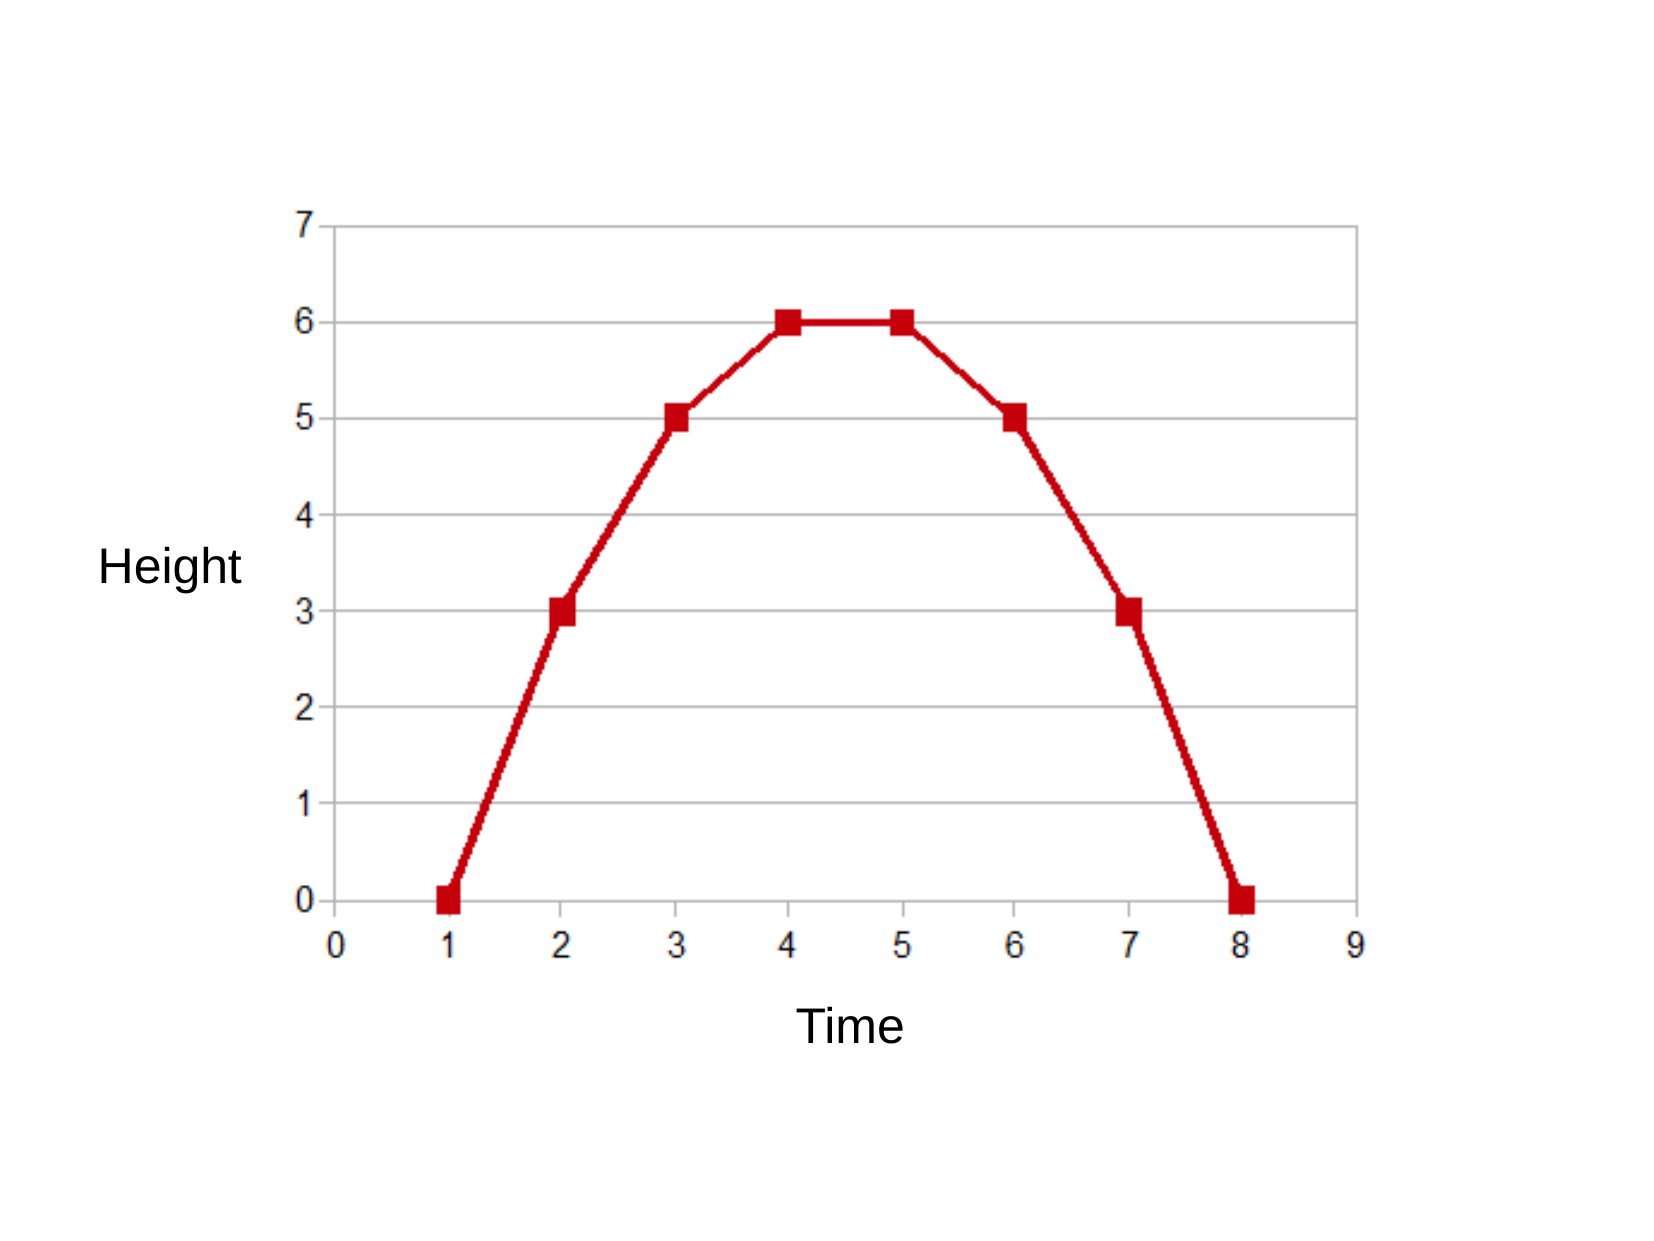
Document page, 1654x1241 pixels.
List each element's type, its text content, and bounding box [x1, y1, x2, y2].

text_box Height [82, 525, 260, 602]
picture [226, 118, 1630, 1028]
text_box Time [780, 986, 922, 1062]
